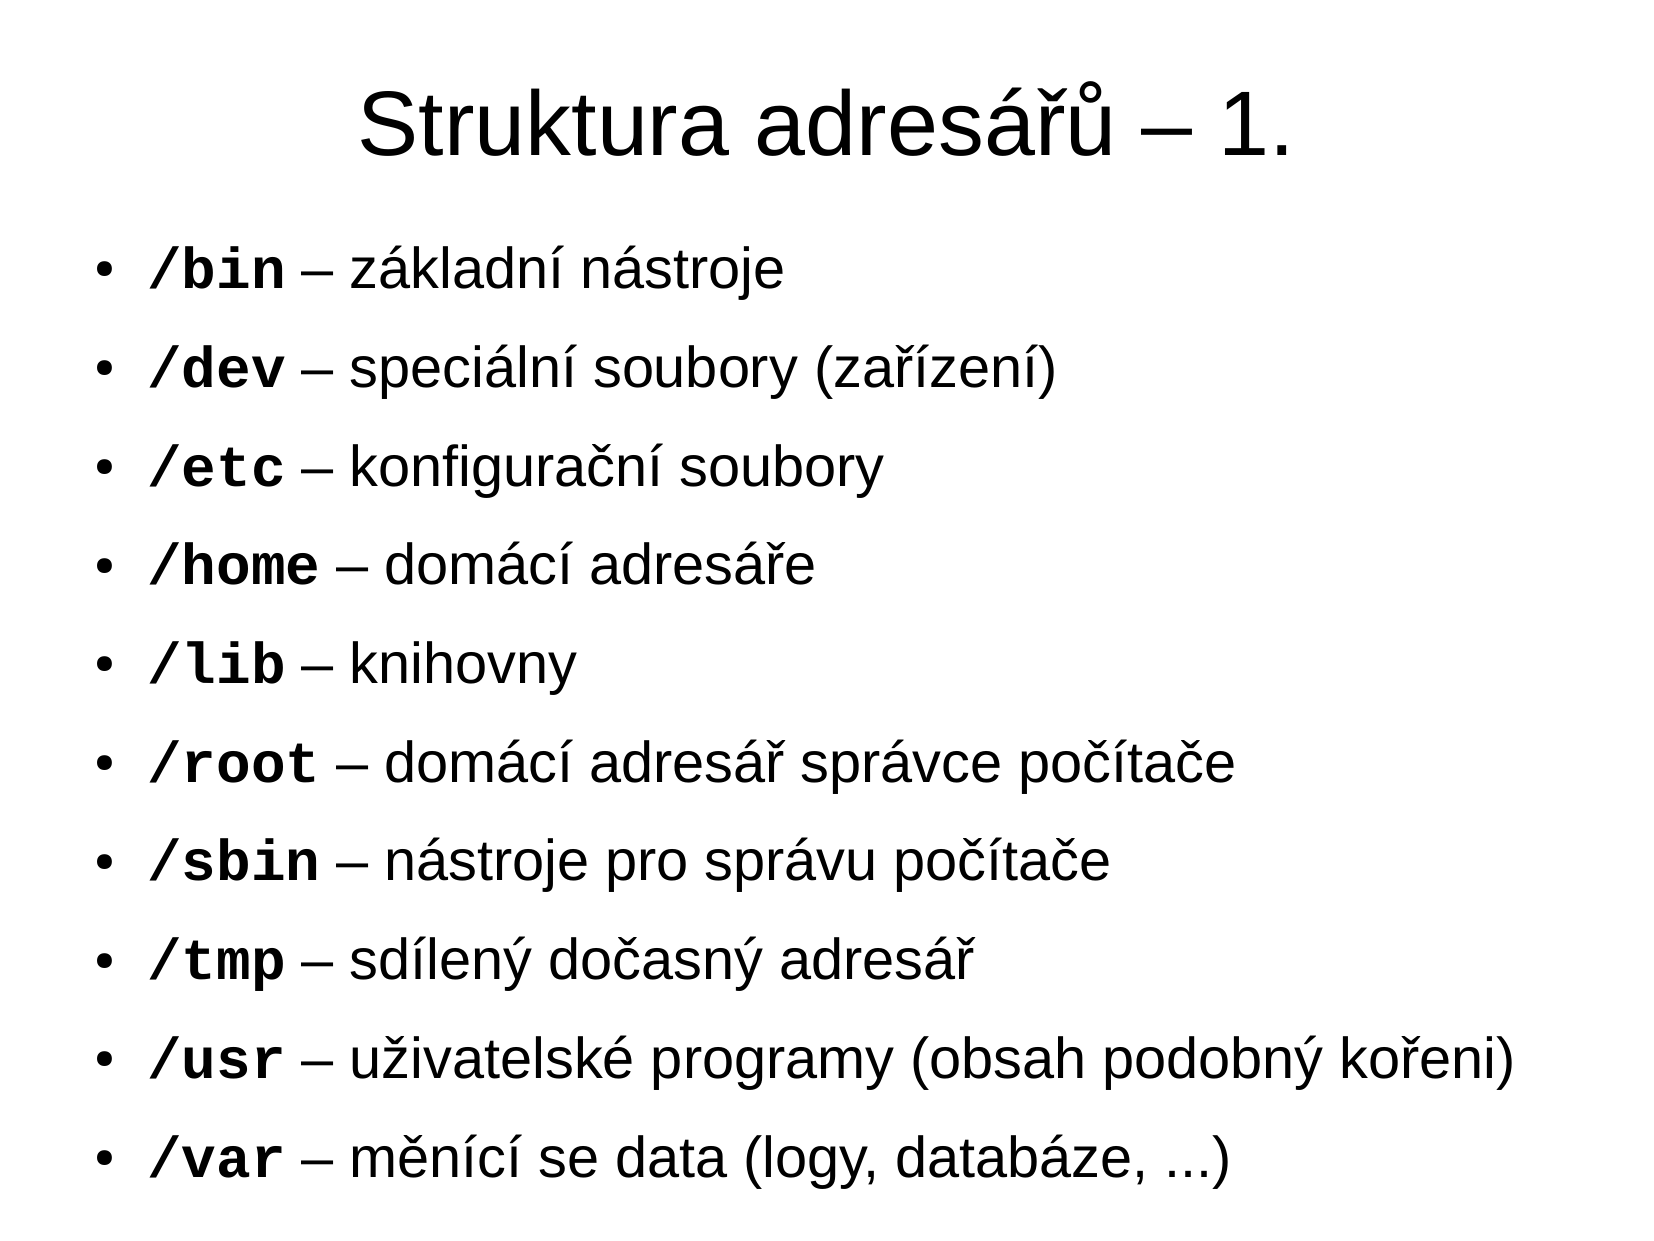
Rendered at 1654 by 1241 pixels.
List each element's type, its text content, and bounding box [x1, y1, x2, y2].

title Struktura adresářů – 1. [82, 27, 1571, 220]
list /bin – základní nástroje /dev – speciální soubory (zařízení) /etc – konfigurační soubory /home – domácí adresáře /lib – knihovny /root – domácí adresář správce počítače /sbin – nástroje pro správu počítače /tmp – sdílený dočasný adresář /usr – uživatelské programy (obsah podobný kořeni) /var – měnící se data (logy, databáze, ...) [76, 236, 1565, 1200]
